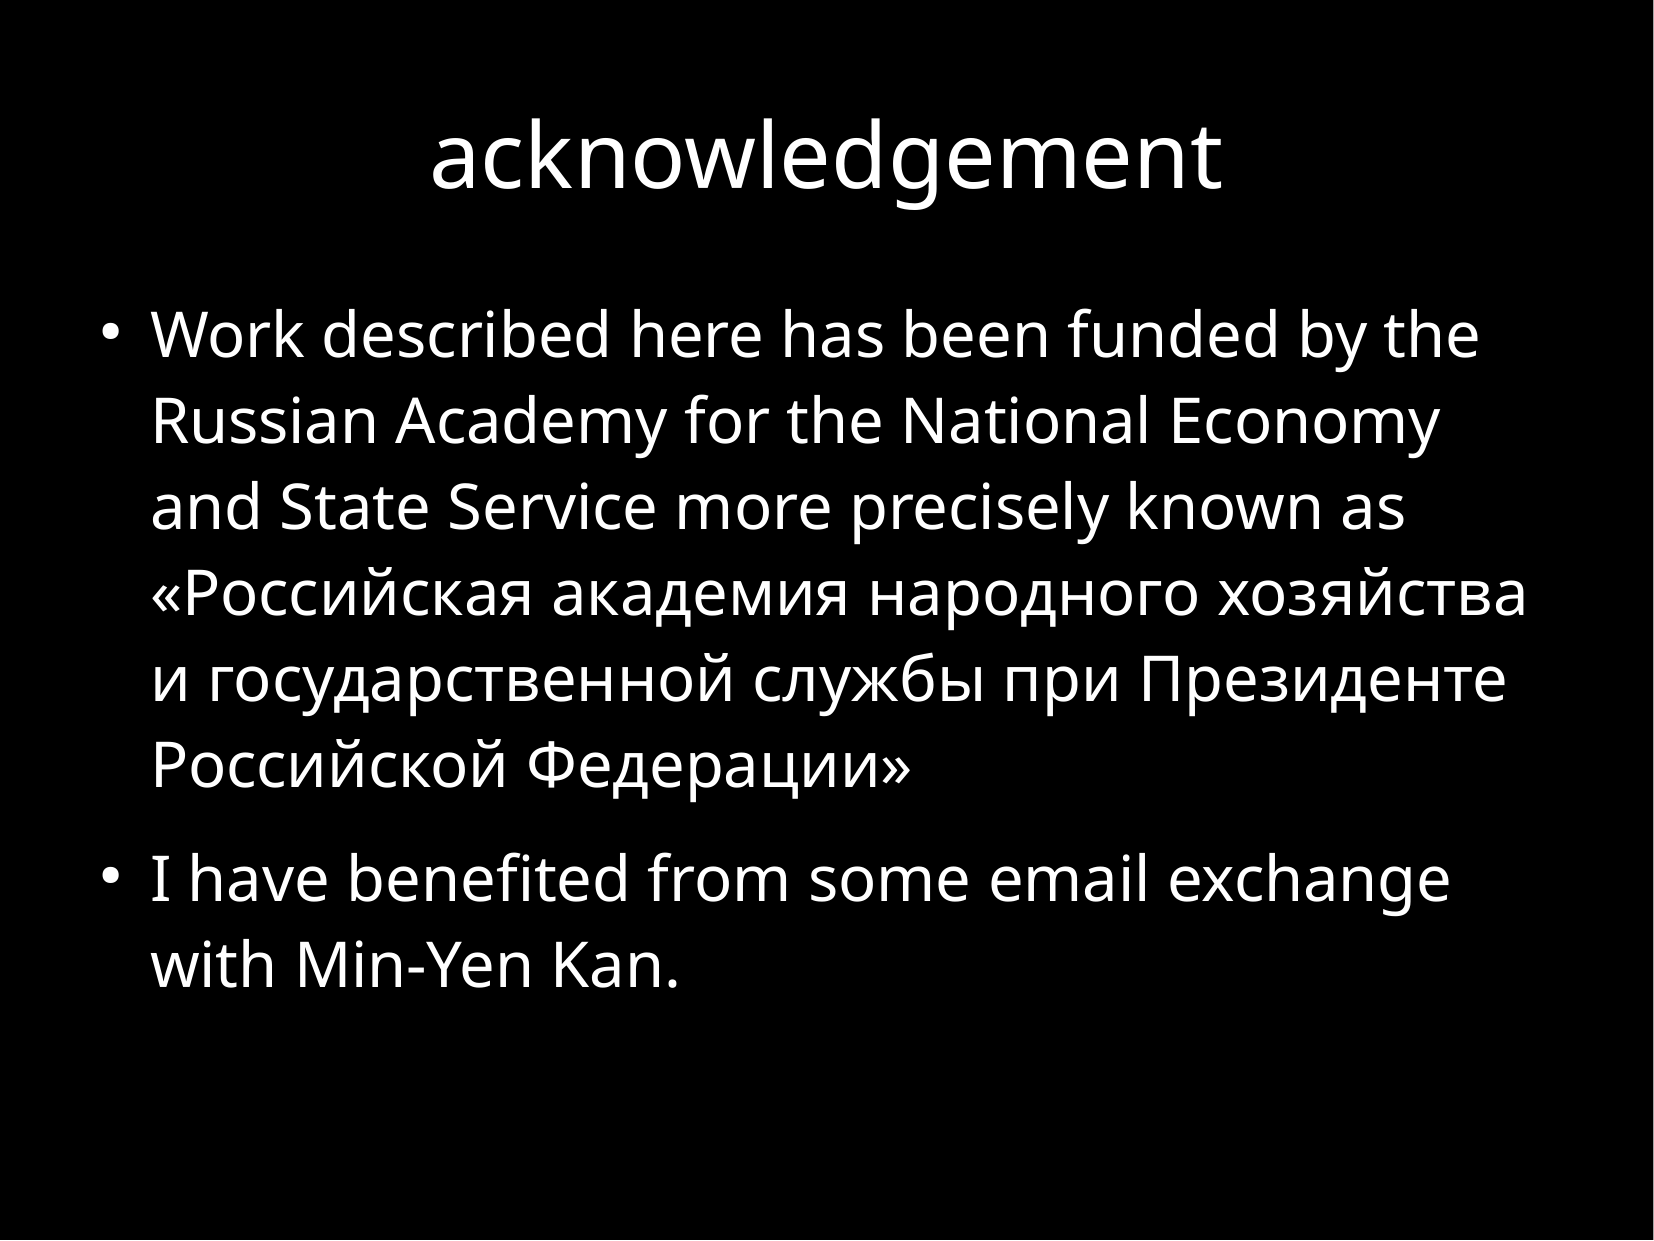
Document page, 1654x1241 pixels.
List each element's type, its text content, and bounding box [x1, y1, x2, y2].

title acknowledgement [82, 49, 1571, 257]
list Work described here has been funded by the Russian Academy for the National Economy and State Service more precisely known as «Российская академия народного хозяйства и государственной службы при Президенте Российской Федерации» I have benefited from some email exchange with Min-Yen Kan. [82, 290, 1571, 1010]
